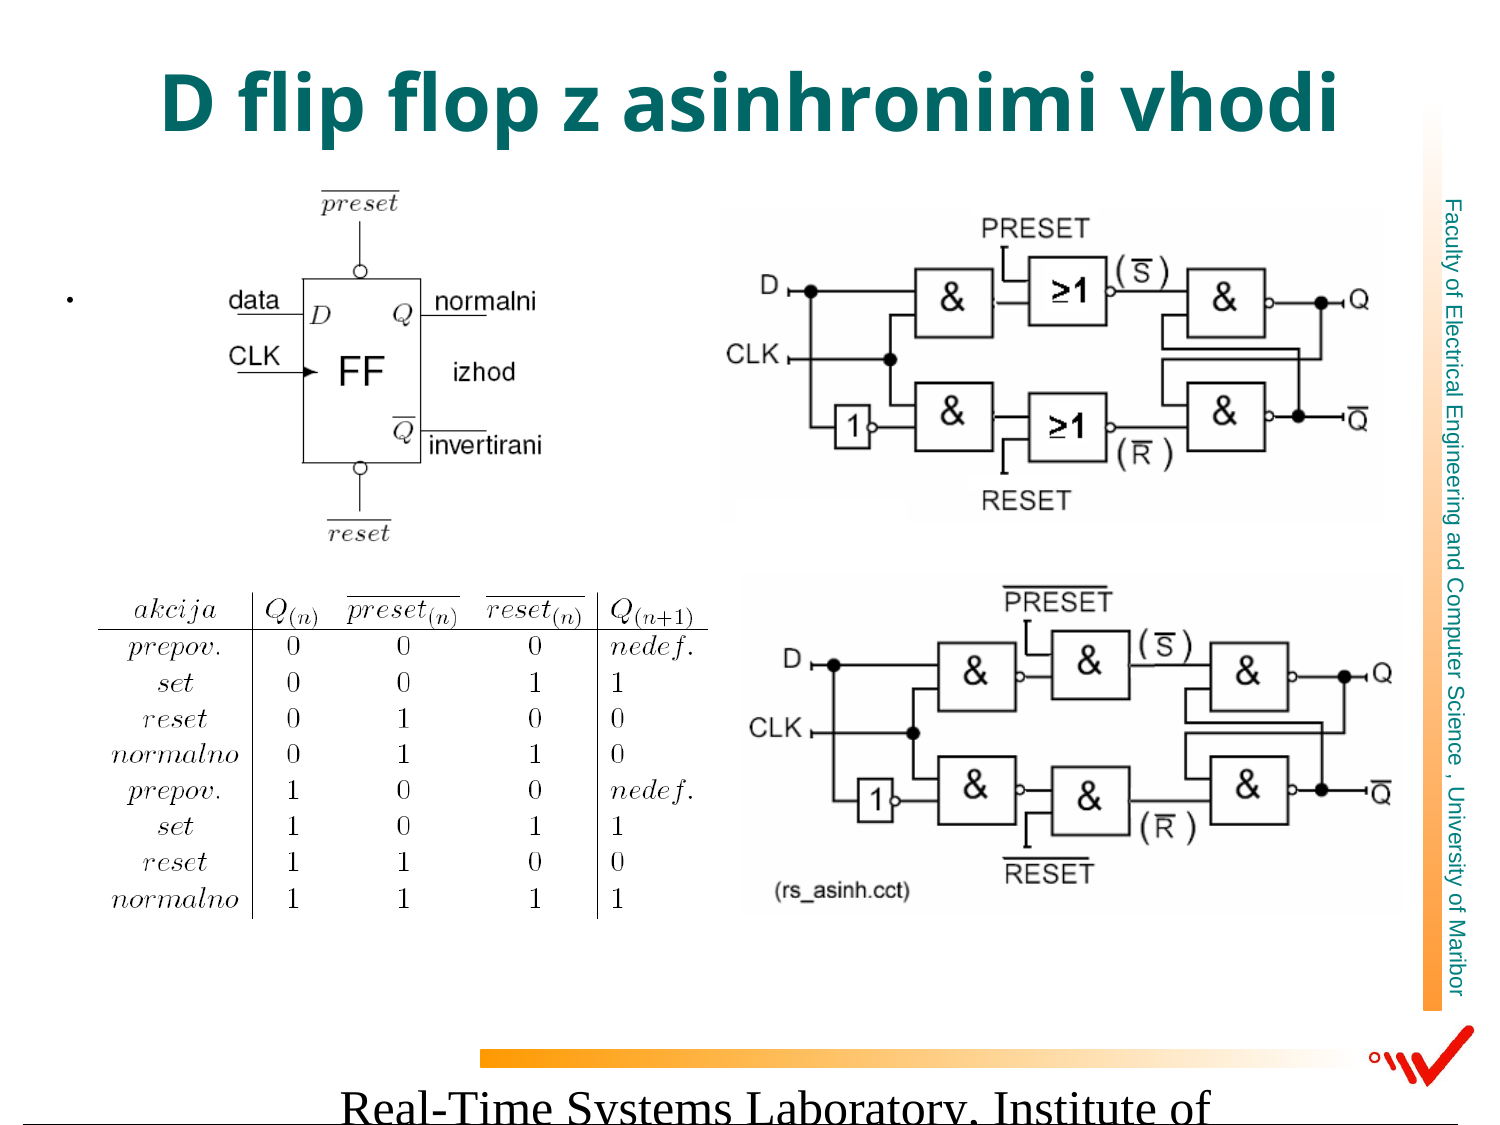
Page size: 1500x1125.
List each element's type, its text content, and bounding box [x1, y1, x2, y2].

chart [740, 572, 1403, 929]
text_box . [48, 244, 92, 320]
title D flip flop z asinhronimi vhodi [75, 45, 1426, 233]
picture [52, 582, 716, 920]
chart [720, 208, 1384, 523]
picture [218, 187, 550, 547]
